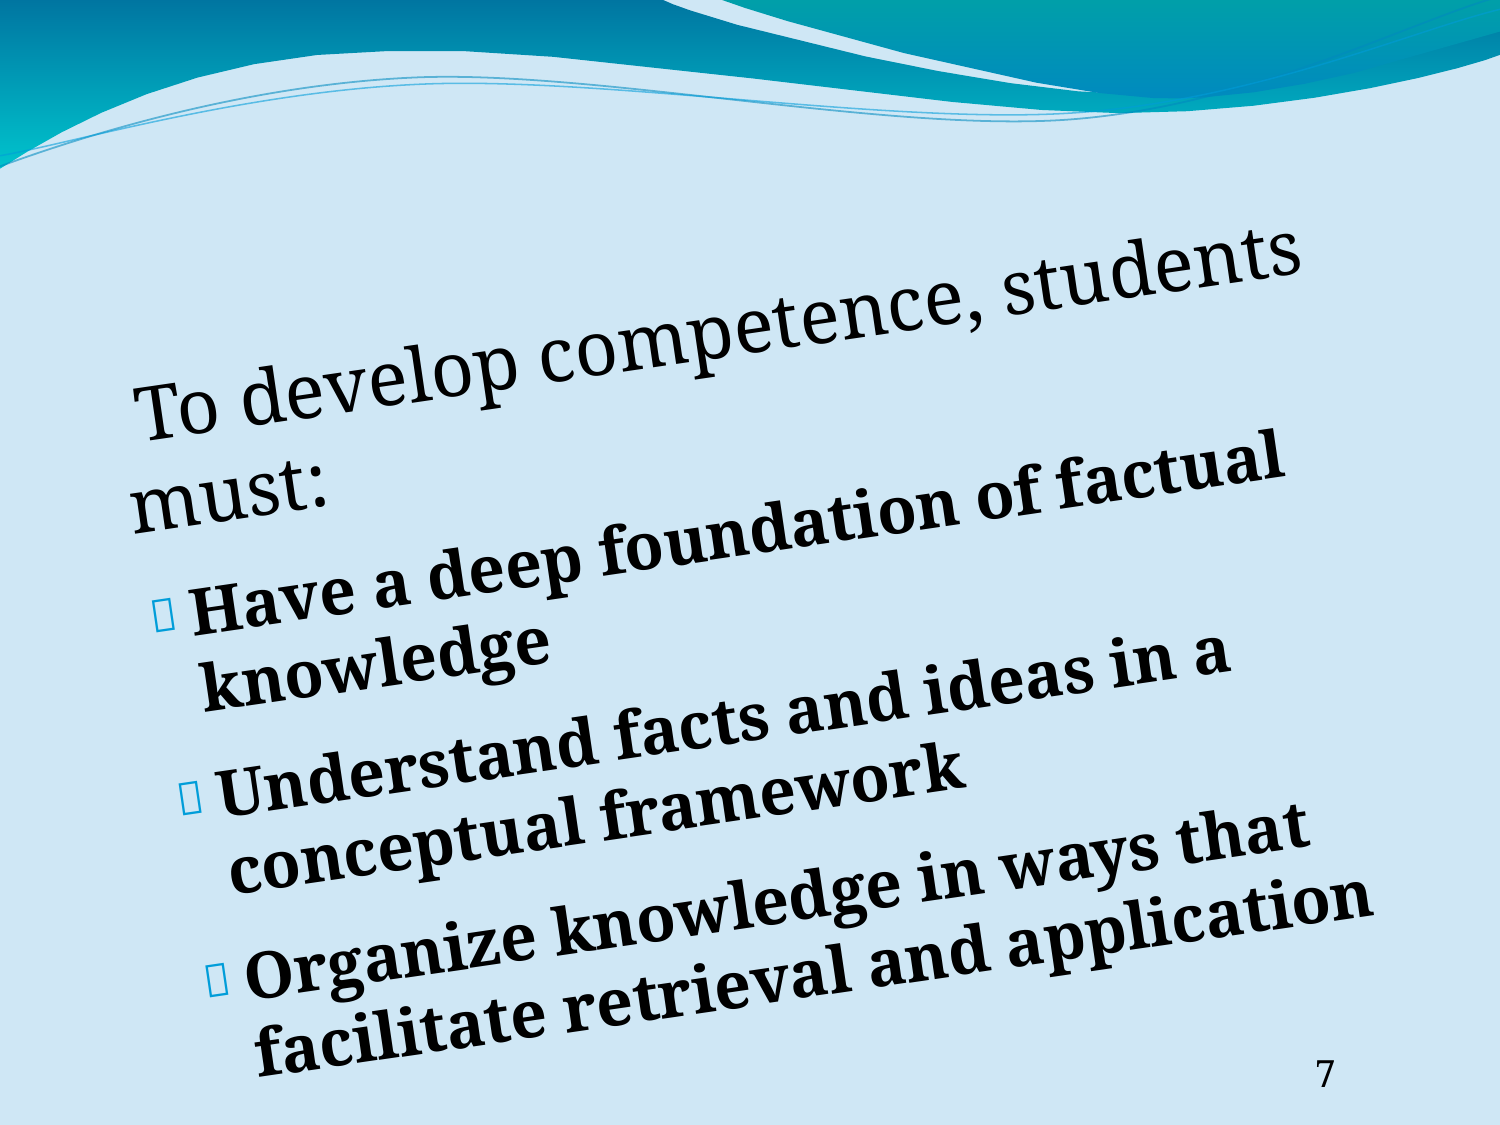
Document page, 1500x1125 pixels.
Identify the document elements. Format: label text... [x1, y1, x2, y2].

list To develop competence, students must: Have a deep foundation of factual knowledge Understand facts and ideas in a conceptual framework Organize knowledge in ways that facilitate retrieval and application [0, 176, 1498, 1125]
slide_number <number> [1299, 1042, 1425, 1103]
